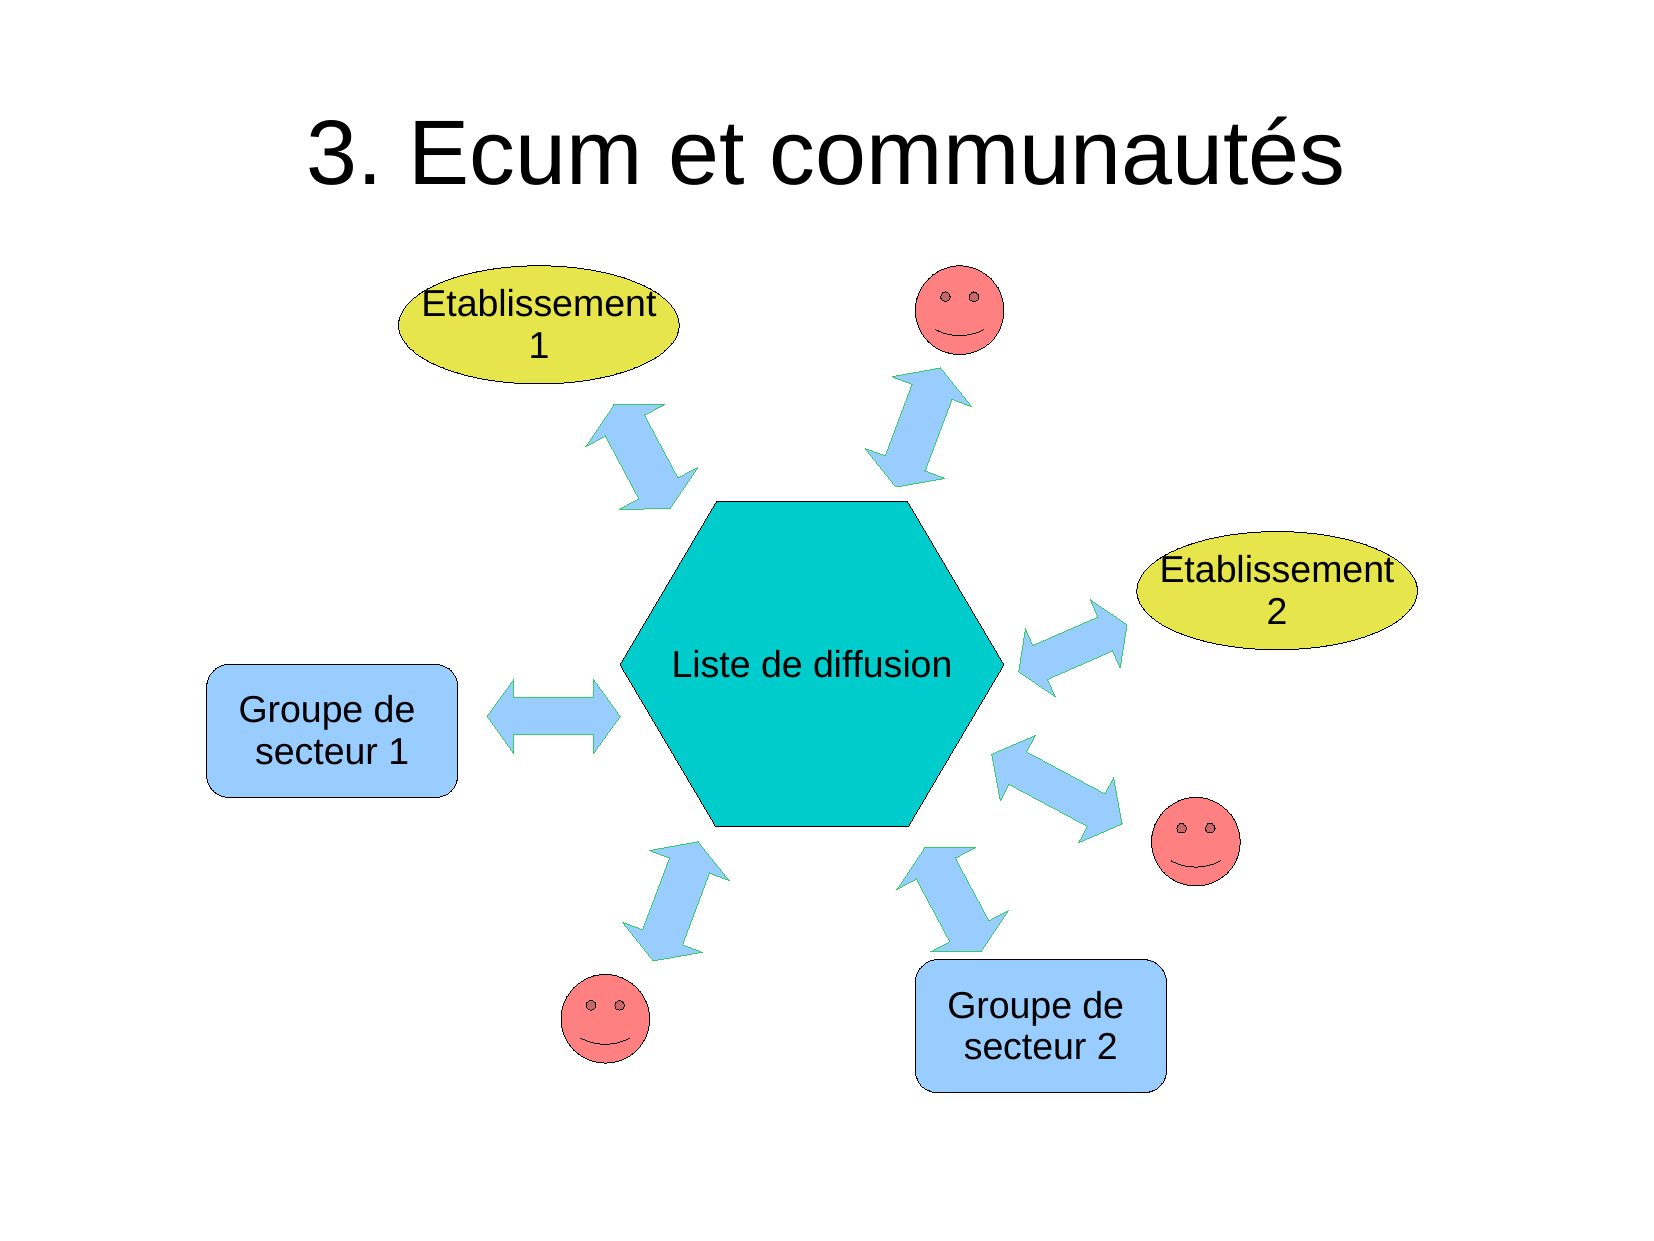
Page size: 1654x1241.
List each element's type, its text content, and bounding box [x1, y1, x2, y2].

text_box [561, 974, 650, 1064]
text_box Liste de diffusion [620, 501, 1004, 827]
text_box [896, 847, 1009, 952]
text_box [585, 404, 698, 510]
text_box [865, 367, 972, 487]
text_box Groupe de secteur 2 [915, 959, 1167, 1093]
text_box [622, 841, 730, 961]
text_box [915, 265, 1004, 355]
text_box Etablissement 1 [398, 265, 680, 384]
text_box Groupe de secteur 1 [206, 664, 458, 798]
text_box Etablissement 2 [1136, 531, 1418, 650]
title 3. Ecum et communautés [82, 49, 1571, 257]
text_box [487, 679, 621, 754]
text_box [991, 735, 1123, 843]
text_box [1151, 797, 1241, 886]
text_box [1018, 599, 1127, 697]
